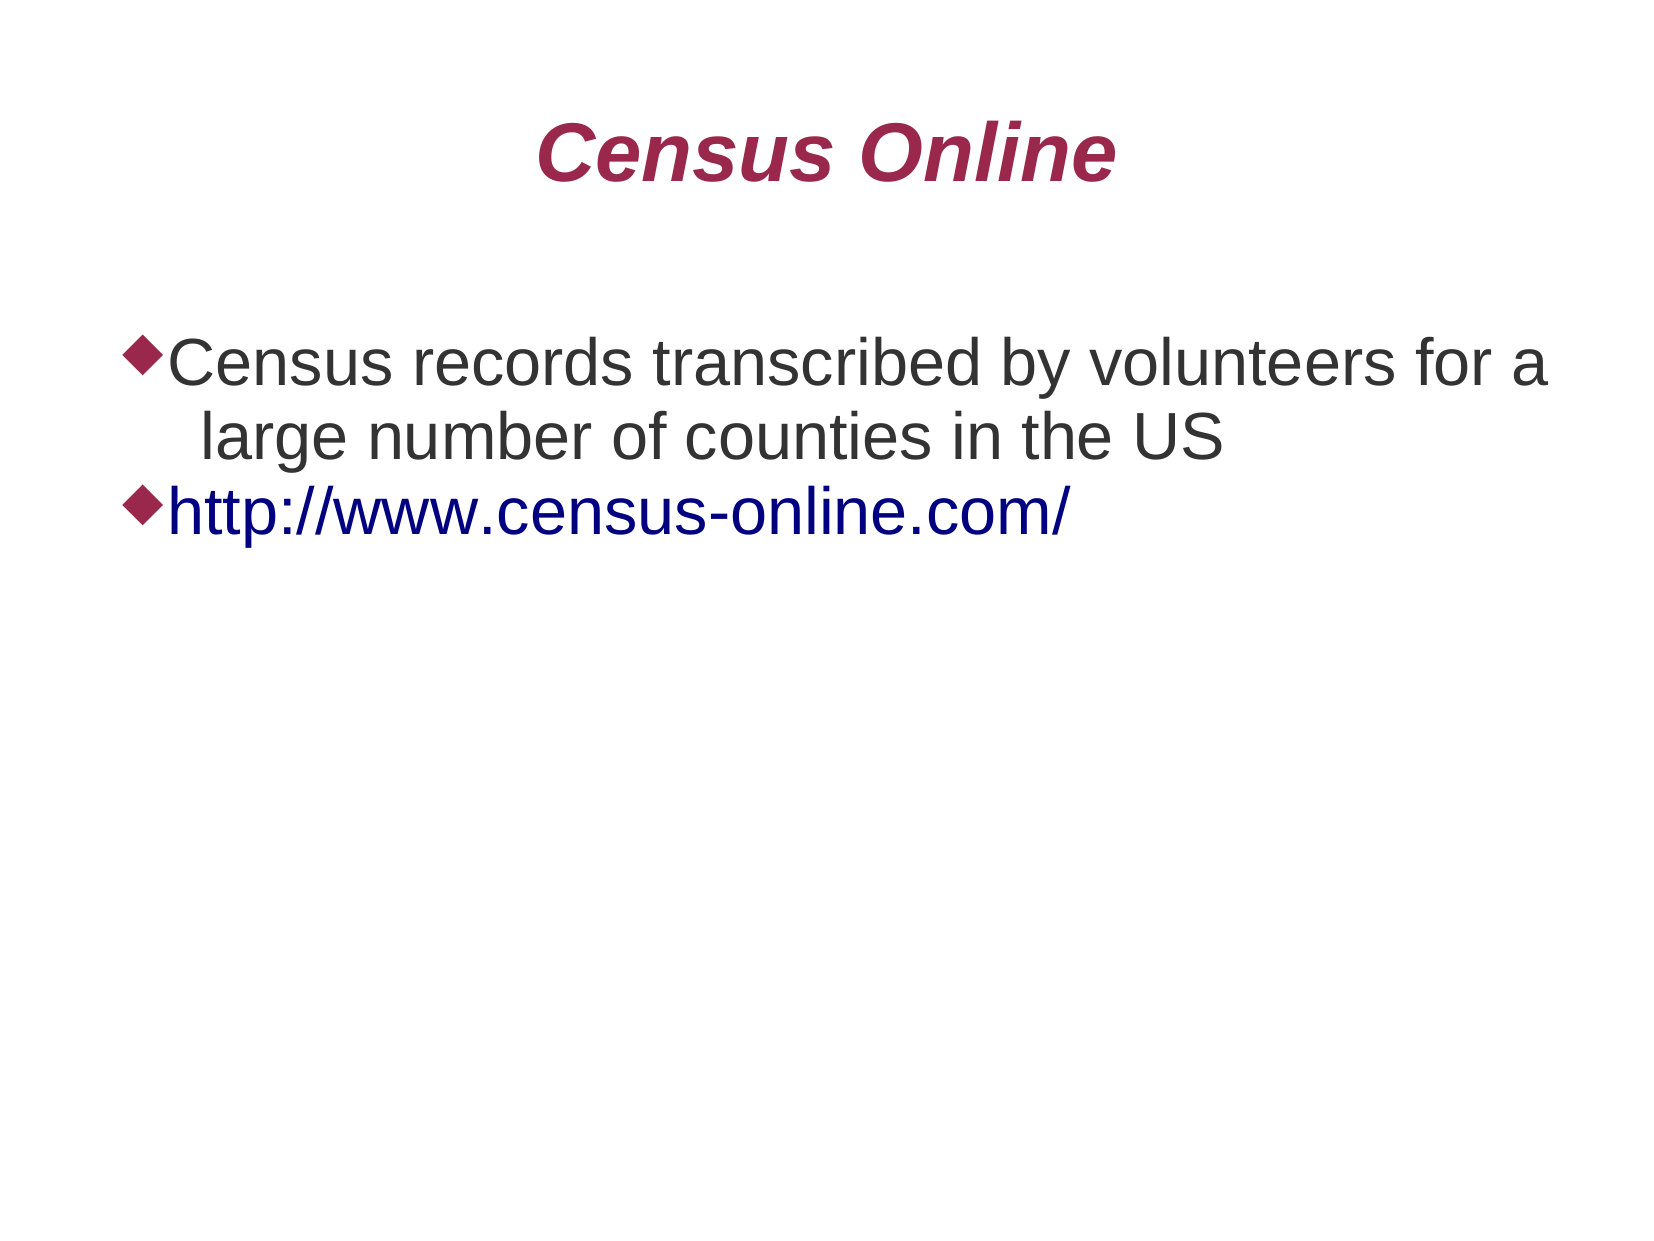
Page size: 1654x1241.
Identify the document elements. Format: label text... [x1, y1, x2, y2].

title Census Online [82, 56, 1571, 250]
list Census records transcribed by volunteers for a large number of counties in the US http://www.census-online.com/ [118, 324, 1571, 990]
